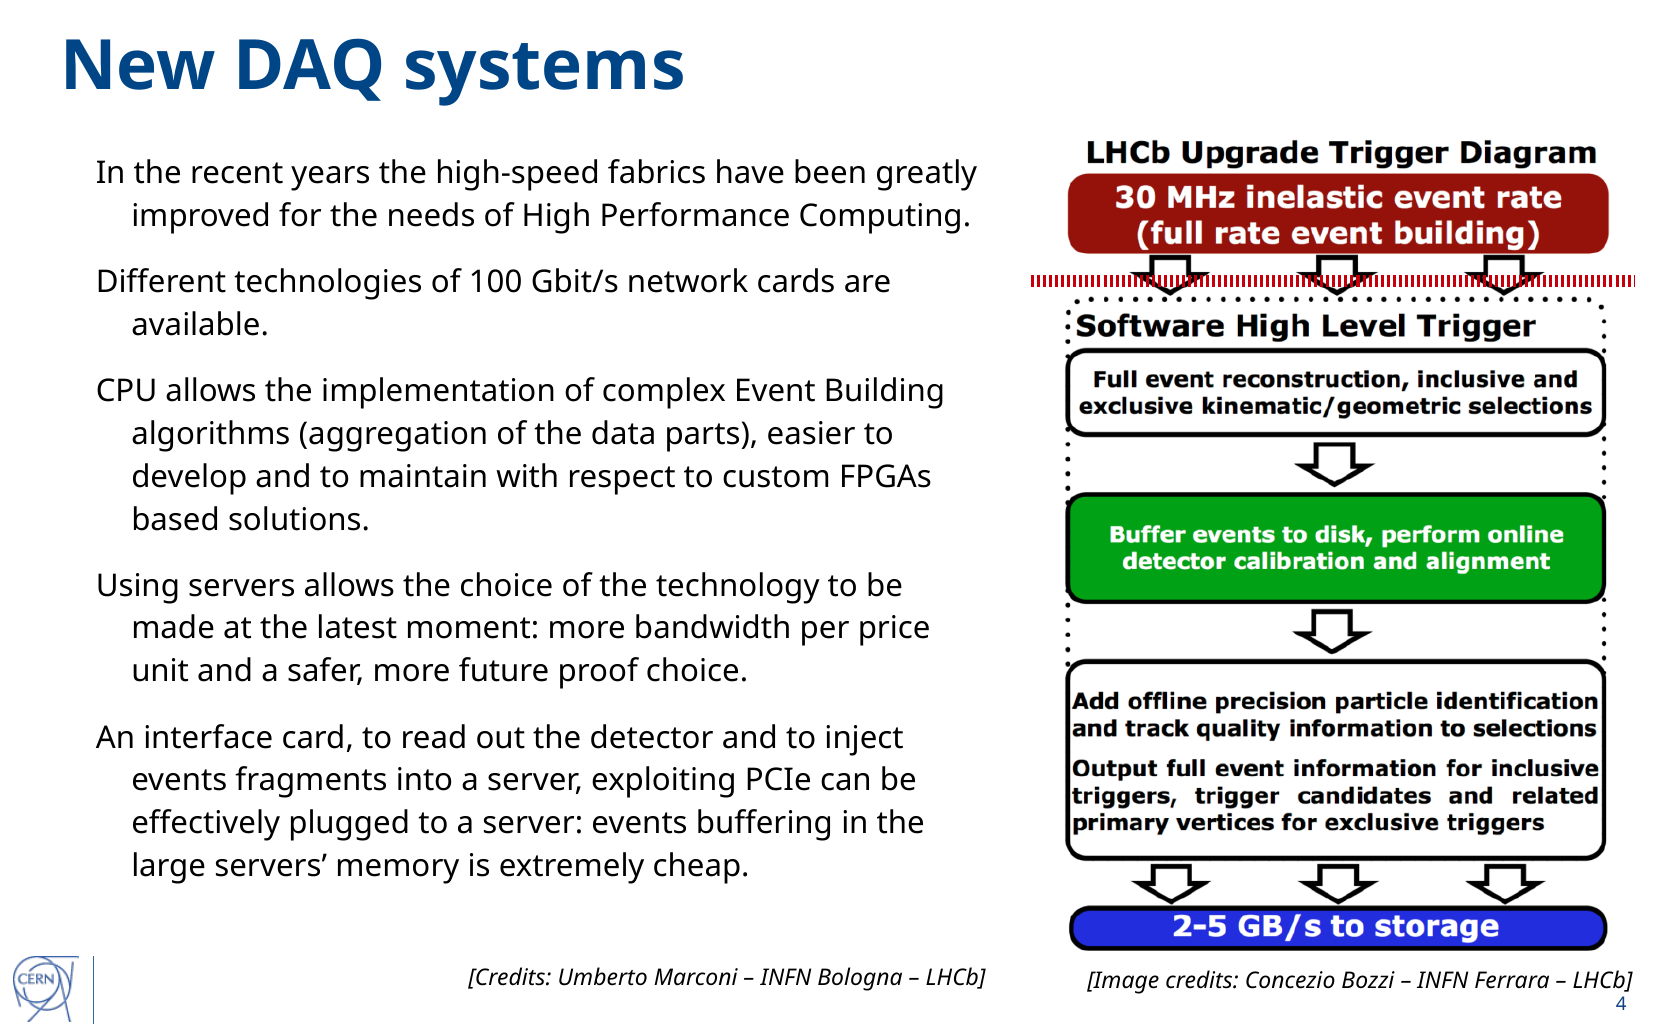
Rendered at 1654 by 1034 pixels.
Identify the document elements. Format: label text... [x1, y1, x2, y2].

text_box In the recent years the high-speed fabrics have been greatly improved for the needs of High Performance Computing. Different technologies of 100 Gbit/s network cards are available. CPU allows the implementation of complex Event Building algorithms (aggregation of the data parts), easier to develop and to maintain with respect to custom FPGAs based solutions. Using servers allows the choice of the technology to be made at the latest moment: more bandwidth per price unit and a safer, more future proof choice. An interface card, to read out the detector and to inject events fragments into a server, exploiting PCIe can be effectively plugged to a server: events buffering in the large servers’ memory is extremely cheap. [Credits: Umberto Marconi – INFN Bologna – LHCb] [78, 142, 1002, 1000]
picture [1036, 130, 1639, 968]
title New DAQ systems [60, 0, 1528, 138]
picture [13, 956, 79, 1032]
text_box [Image credits: Concezio Bozzi – INFN Ferrara – LHCb] [1072, 956, 1654, 1006]
